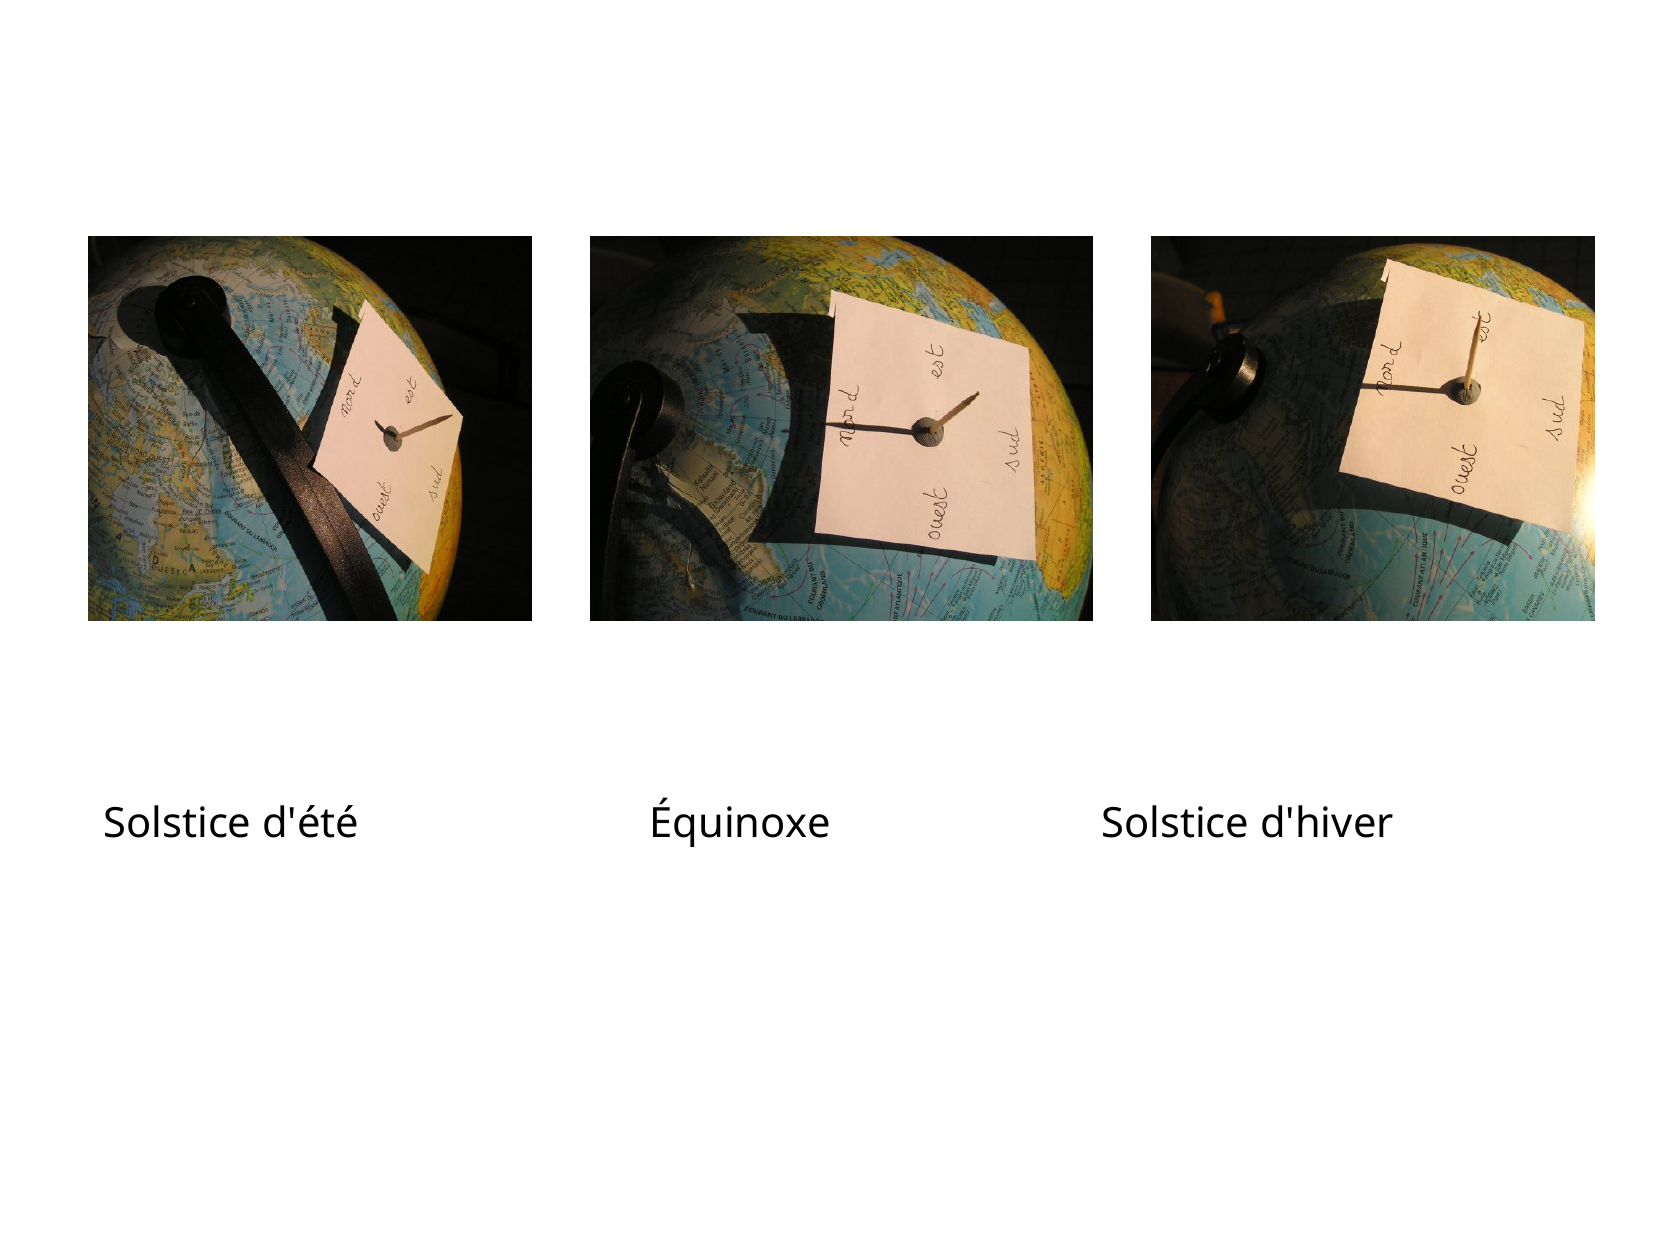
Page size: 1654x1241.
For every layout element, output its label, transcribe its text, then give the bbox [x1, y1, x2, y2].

picture [590, 236, 1093, 621]
text_box Solstice d'été Équinoxe Solstice d'hiver [88, 767, 1595, 851]
picture [1151, 236, 1595, 621]
picture [88, 236, 532, 621]
